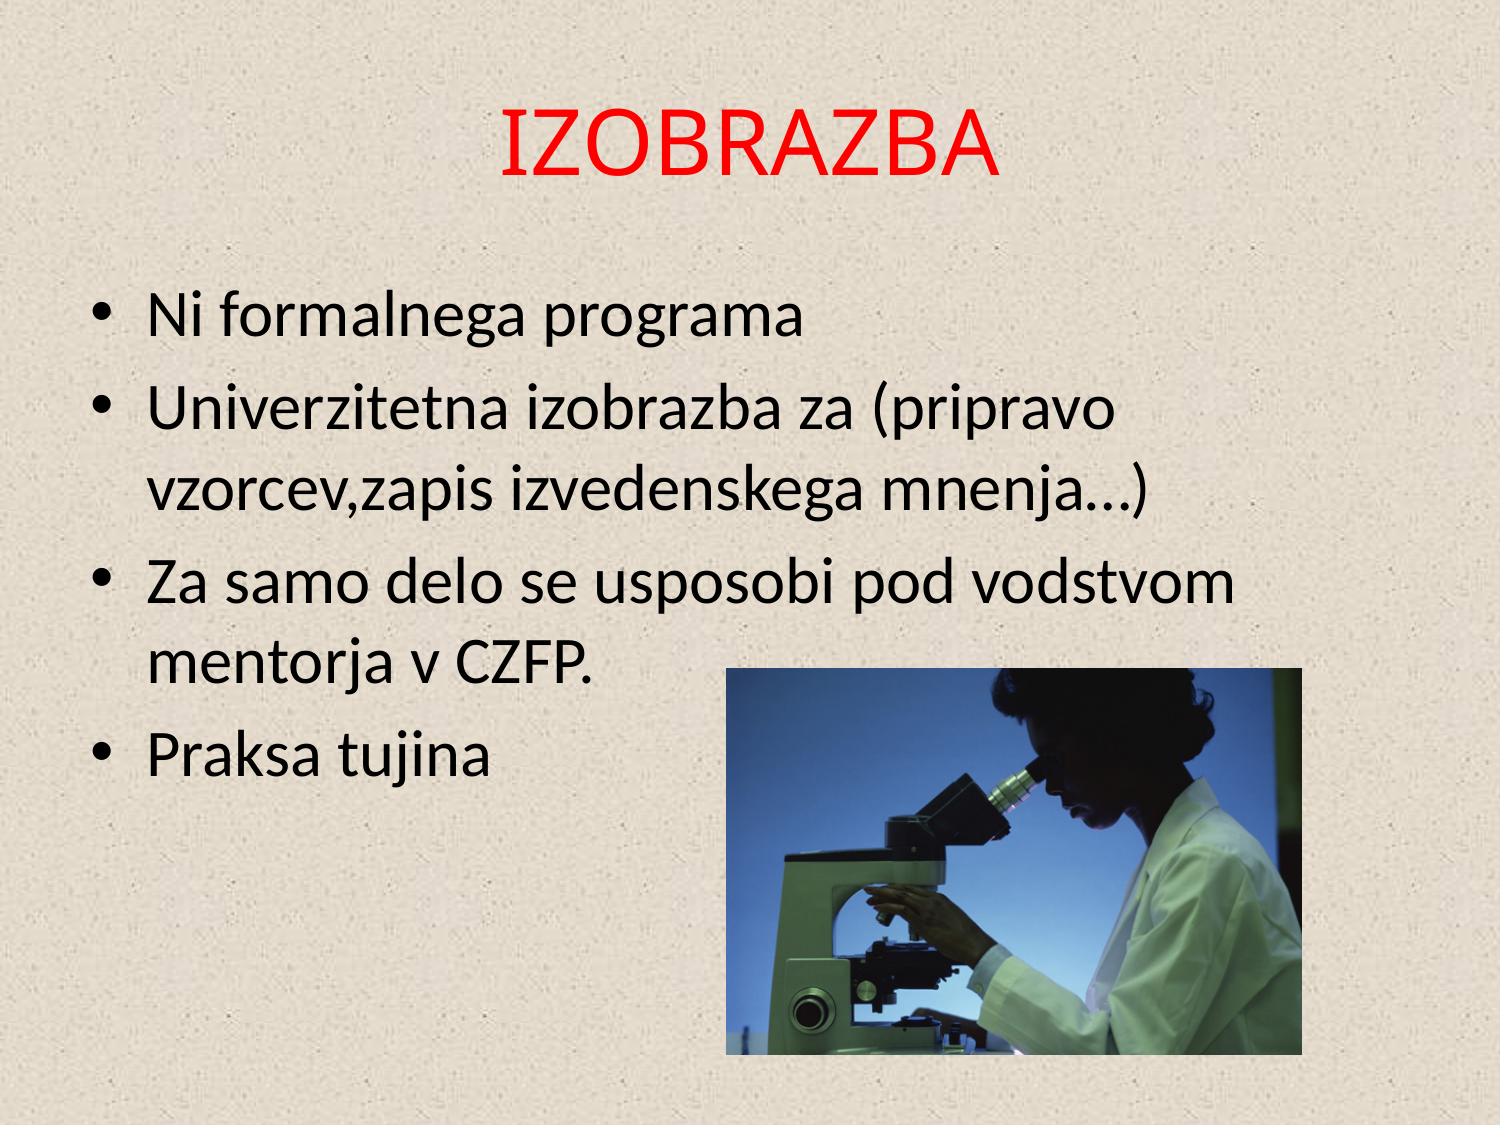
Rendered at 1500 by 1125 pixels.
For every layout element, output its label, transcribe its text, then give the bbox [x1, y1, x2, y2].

title IZOBRAZBA [75, 45, 1425, 233]
list Ni formalnega programa Univerzitetna izobrazba za (pripravo vzorcev,zapis izvedenskega mnenja…) Za samo delo se usposobi pod vodstvom mentorja v CZFP. Praksa tujina [75, 262, 1425, 1005]
picture [0, 0, 1500, 1125]
